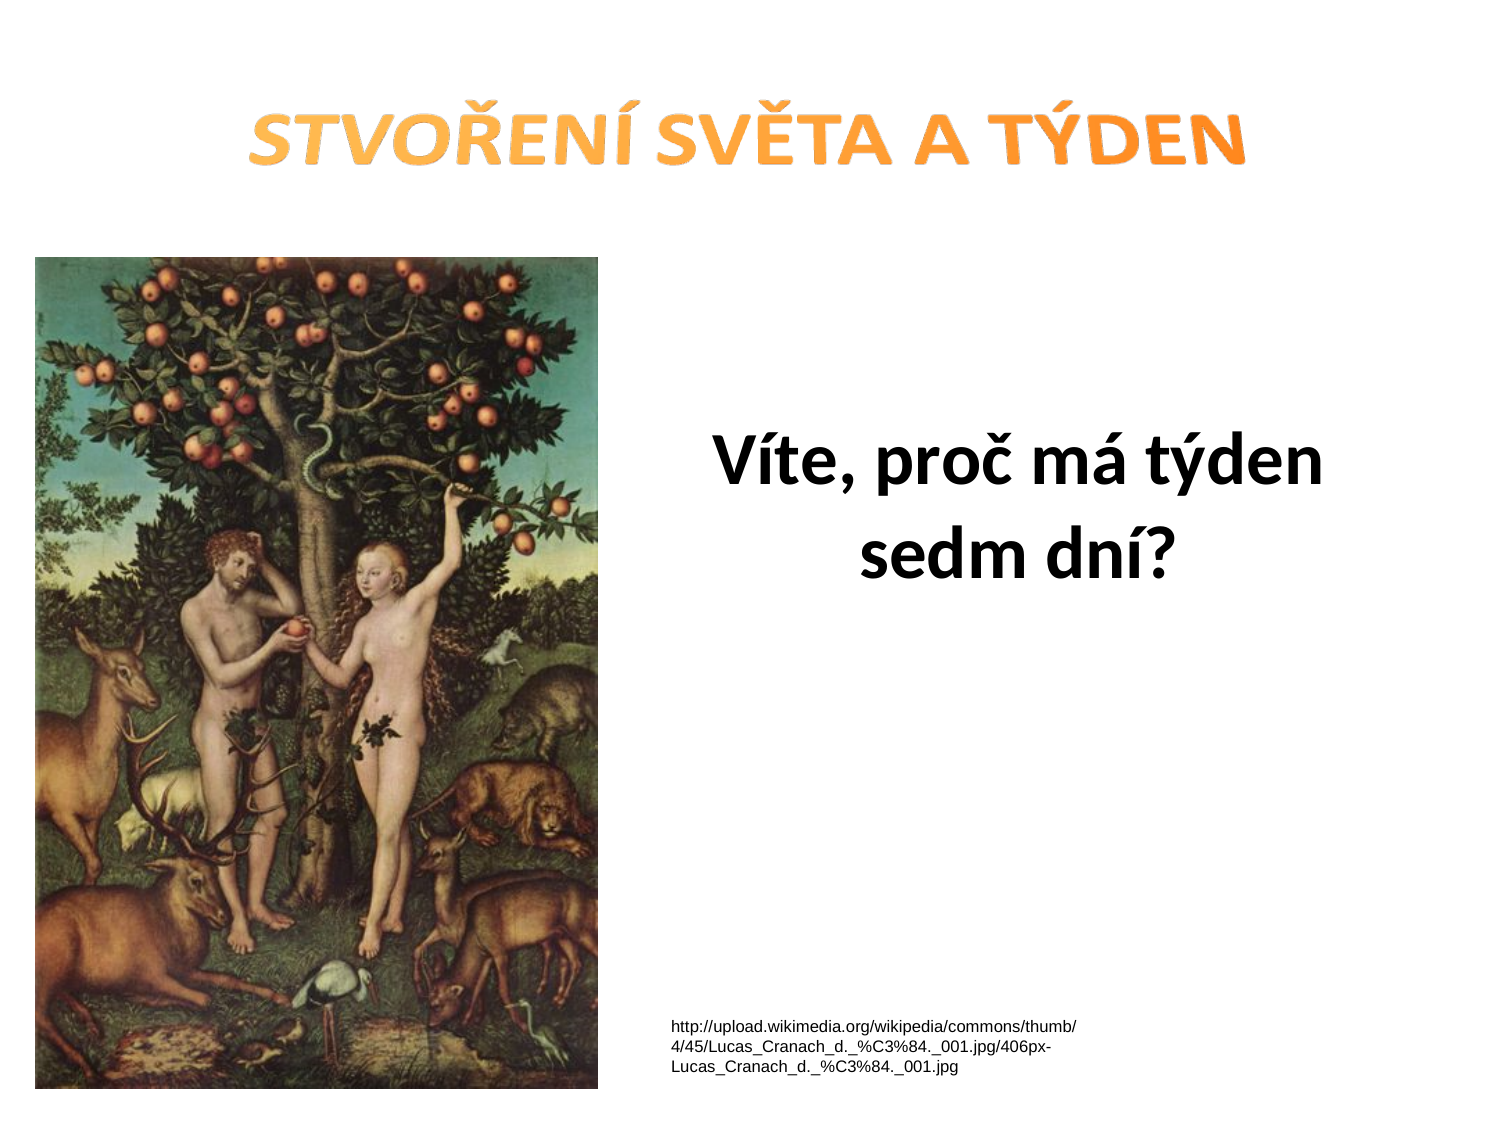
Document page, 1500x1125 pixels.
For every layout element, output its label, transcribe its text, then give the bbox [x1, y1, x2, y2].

picture [35, 257, 598, 1090]
text_box [73, 43, 1427, 235]
list Víte, proč má týden sedm dní? [690, 420, 1348, 644]
text_box http://upload.wikimedia.org/wikipedia/commons/thumb/4/45/Lucas_Cranach_d._%C3%84._001.jpg/406px-Lucas_Cranach_d._%C3%84._001.jpg [656, 1007, 1137, 1084]
